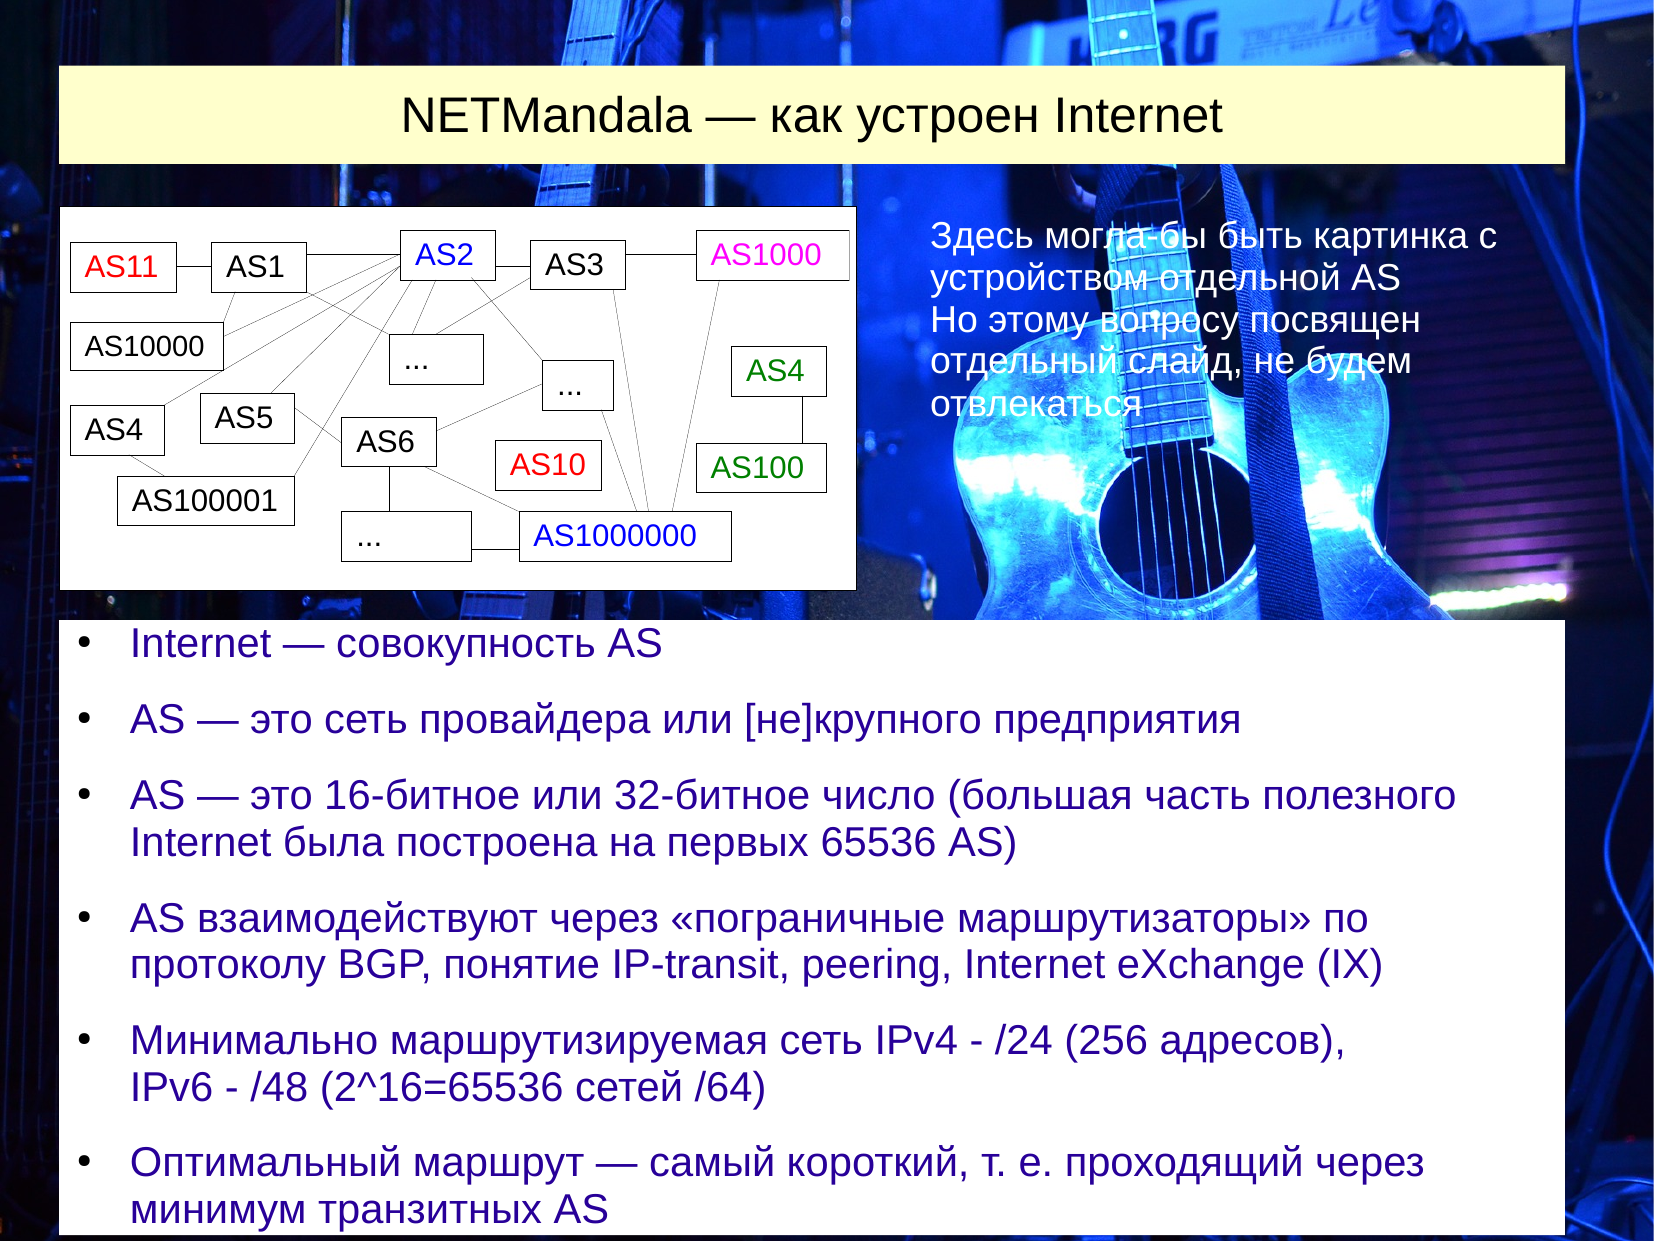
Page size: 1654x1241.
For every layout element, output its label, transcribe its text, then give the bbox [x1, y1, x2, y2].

text_box Здесь могла-бы быть картинка с устройством отдельной AS Но этому вопросу посвящен отдельный слайд, не будем отвлекаться [915, 206, 1536, 432]
text_box [59, 206, 857, 591]
picture [0, 0, 1654, 1241]
list Internet — совокупность AS AS — это сеть провайдера или [не]крупного предприятия AS — это 16-битное или 32-битное число (большая часть полезного Internet была построена на первых 65536 AS) AS взаимодействуют через «пограничные маршрутизаторы» по протоколу BGP, понятие IP-transit, peering, Internet eXchange (IX) Минимально маршрутизируемая сеть IPv4 - /24 (256 адресов), IPv6 - /48 (2^16=65536 сетей /64) Оптимальный маршрут — самый короткий, т. е. проходящий через минимум транзитных AS [59, 620, 1565, 1236]
title NETMandala — как устроен Internet [59, 65, 1566, 164]
